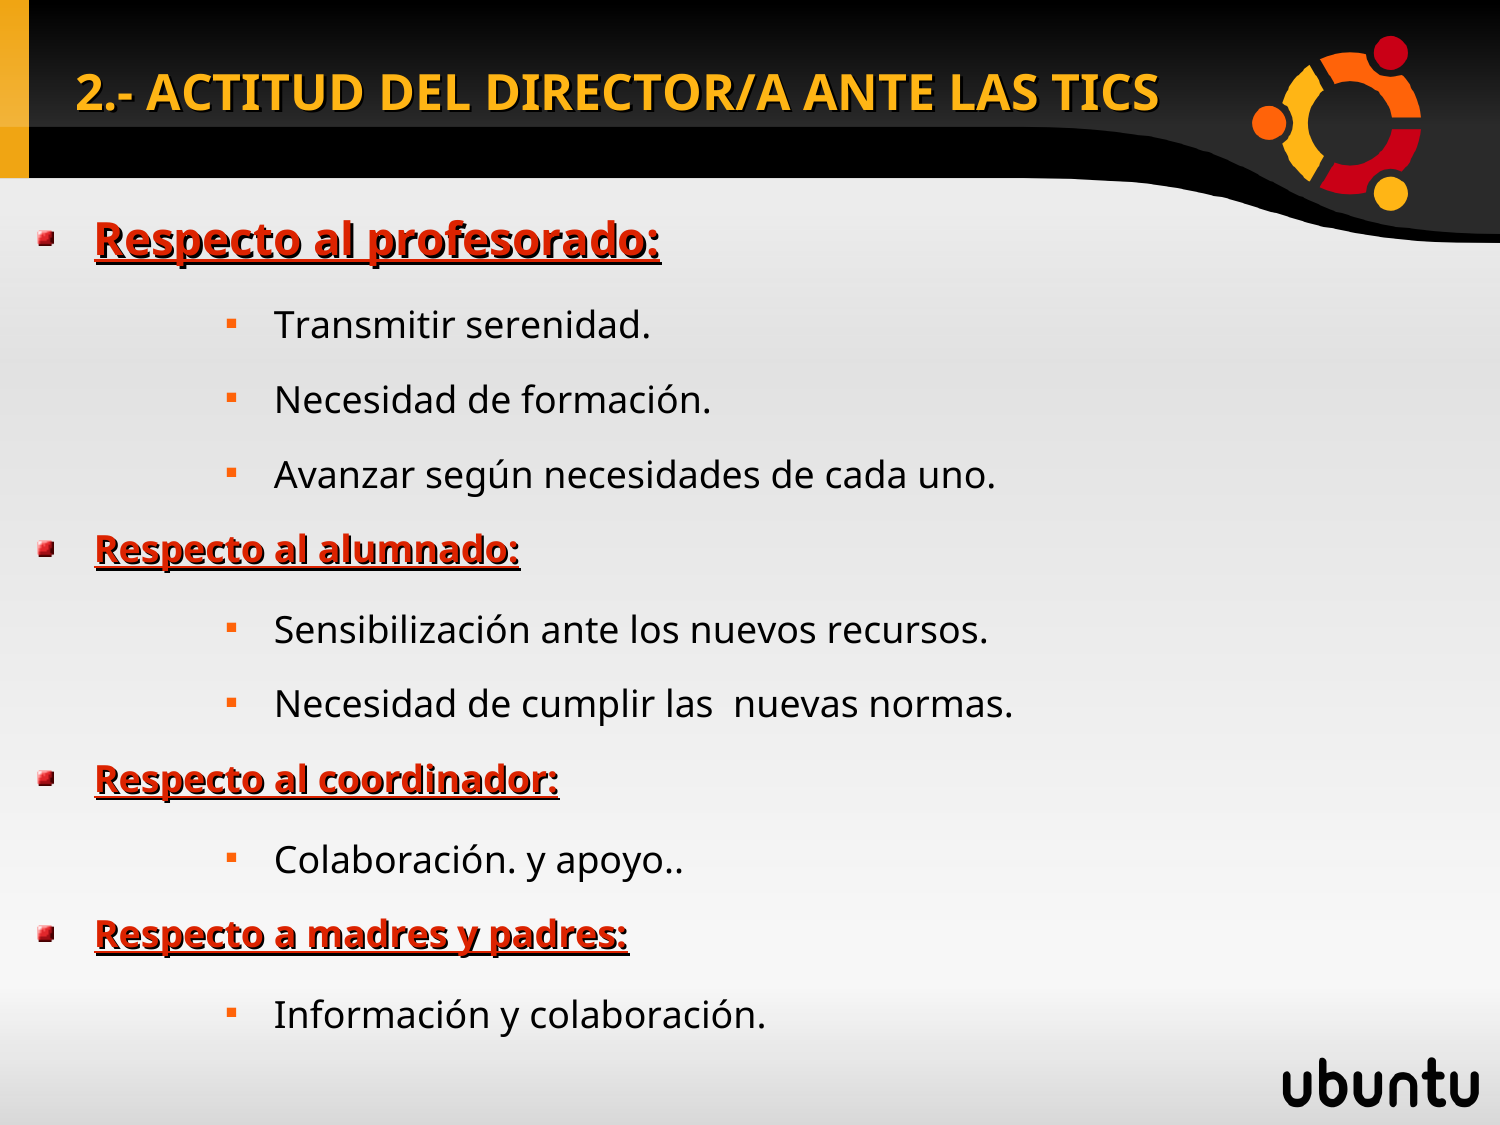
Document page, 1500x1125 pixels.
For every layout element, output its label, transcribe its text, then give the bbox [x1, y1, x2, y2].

list Respecto al profesorado: Transmitir serenidad. Necesidad de formación. Avanzar según necesidades de cada uno. Respecto al alumnado: Sensibilización ante los nuevos recursos. Necesidad de cumplir las nuevas normas. Respecto al coordinador: Colaboración. y apoyo.. Respecto a madres y padres: Información y colaboración. [37, 206, 1388, 1125]
picture [0, 0, 1500, 1125]
title 2.- ACTITUD DEL DIRECTOR/A ANTE LAS TICS [75, 29, 1241, 152]
